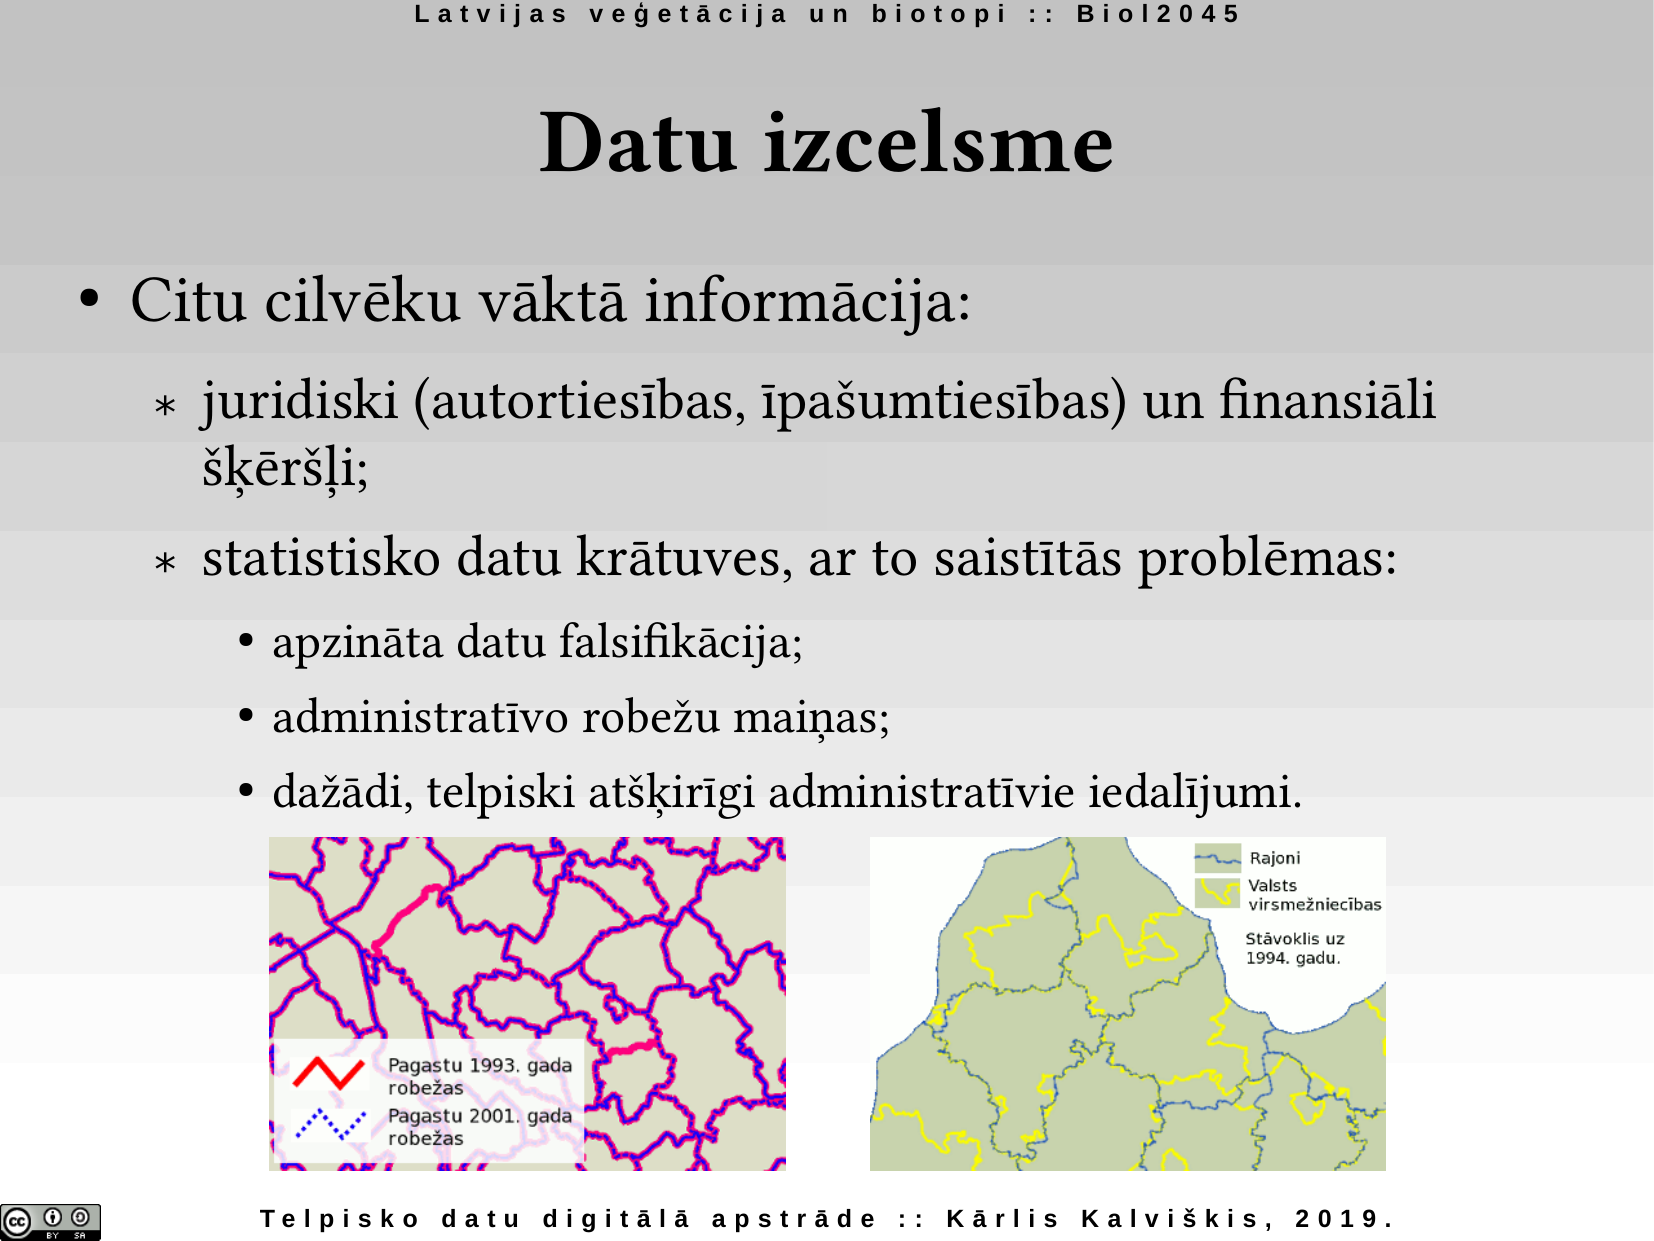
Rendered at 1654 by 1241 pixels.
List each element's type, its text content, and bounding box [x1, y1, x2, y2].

title Datu izcelsme [59, 37, 1596, 246]
list Citu cilvēku vāktā informācija: juridiski (autortiesības, īpašumtiesības) un finansiāli šķēršļi; statistisko datu krātuves, ar to saistītās problēmas: apzināta datu falsifikācija; administratīvo robežu maiņas; dažādi, telpiski atšķirīgi administratīvie iedalījumi. [59, 261, 1596, 1163]
picture [0, 0, 1654, 1241]
